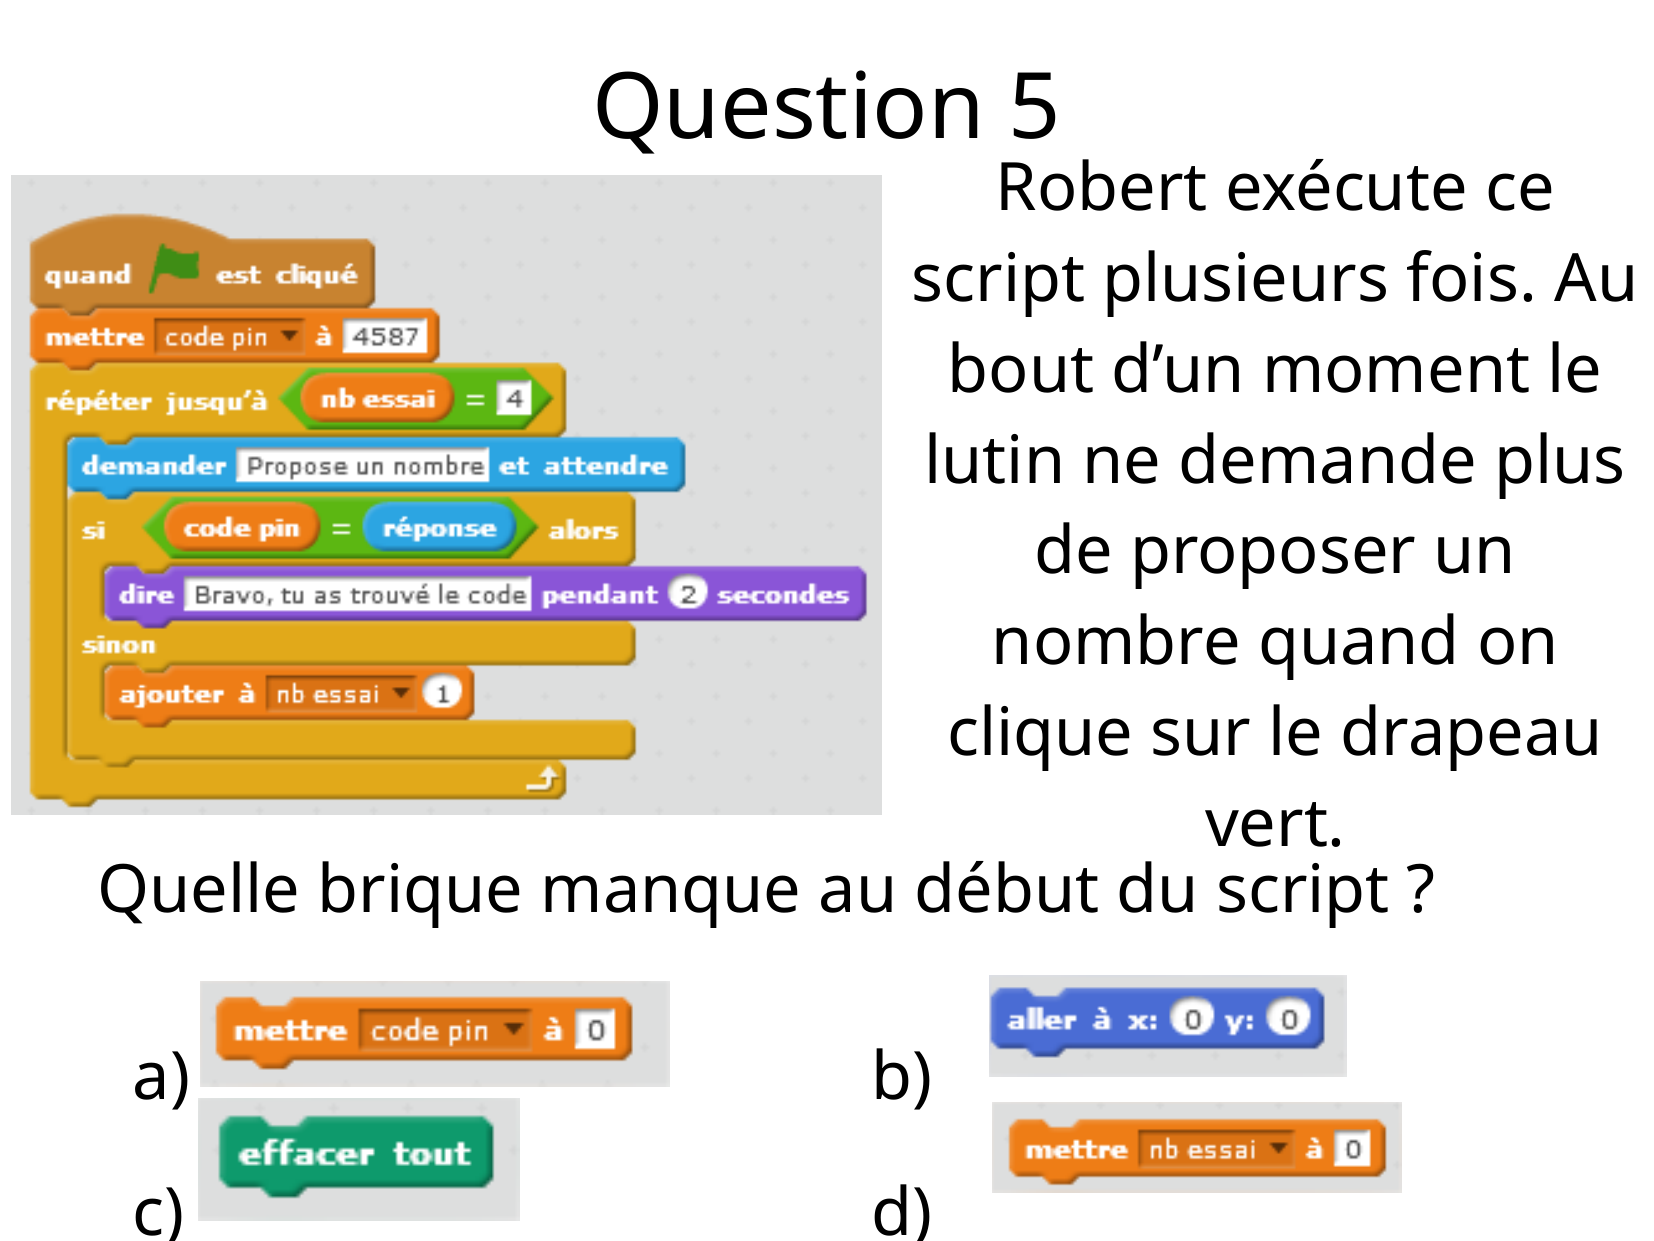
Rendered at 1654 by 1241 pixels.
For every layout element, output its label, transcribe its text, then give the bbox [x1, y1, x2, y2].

picture [200, 981, 670, 1087]
text_box Quelle brique manque au début du script ? [82, 791, 1571, 930]
picture [989, 975, 1347, 1077]
picture [11, 175, 882, 815]
picture [198, 1098, 520, 1221]
title Question 5 [82, 0, 1571, 208]
picture [992, 1102, 1402, 1193]
text_box a) b) c) d) [118, 975, 1453, 1234]
subtitle Robert exécute ce script plusieurs fois. Au bout d’un moment le lutin ne demande plus de proposer un nombre quand on clique sur le drapeau vert. [909, 178, 1642, 827]
